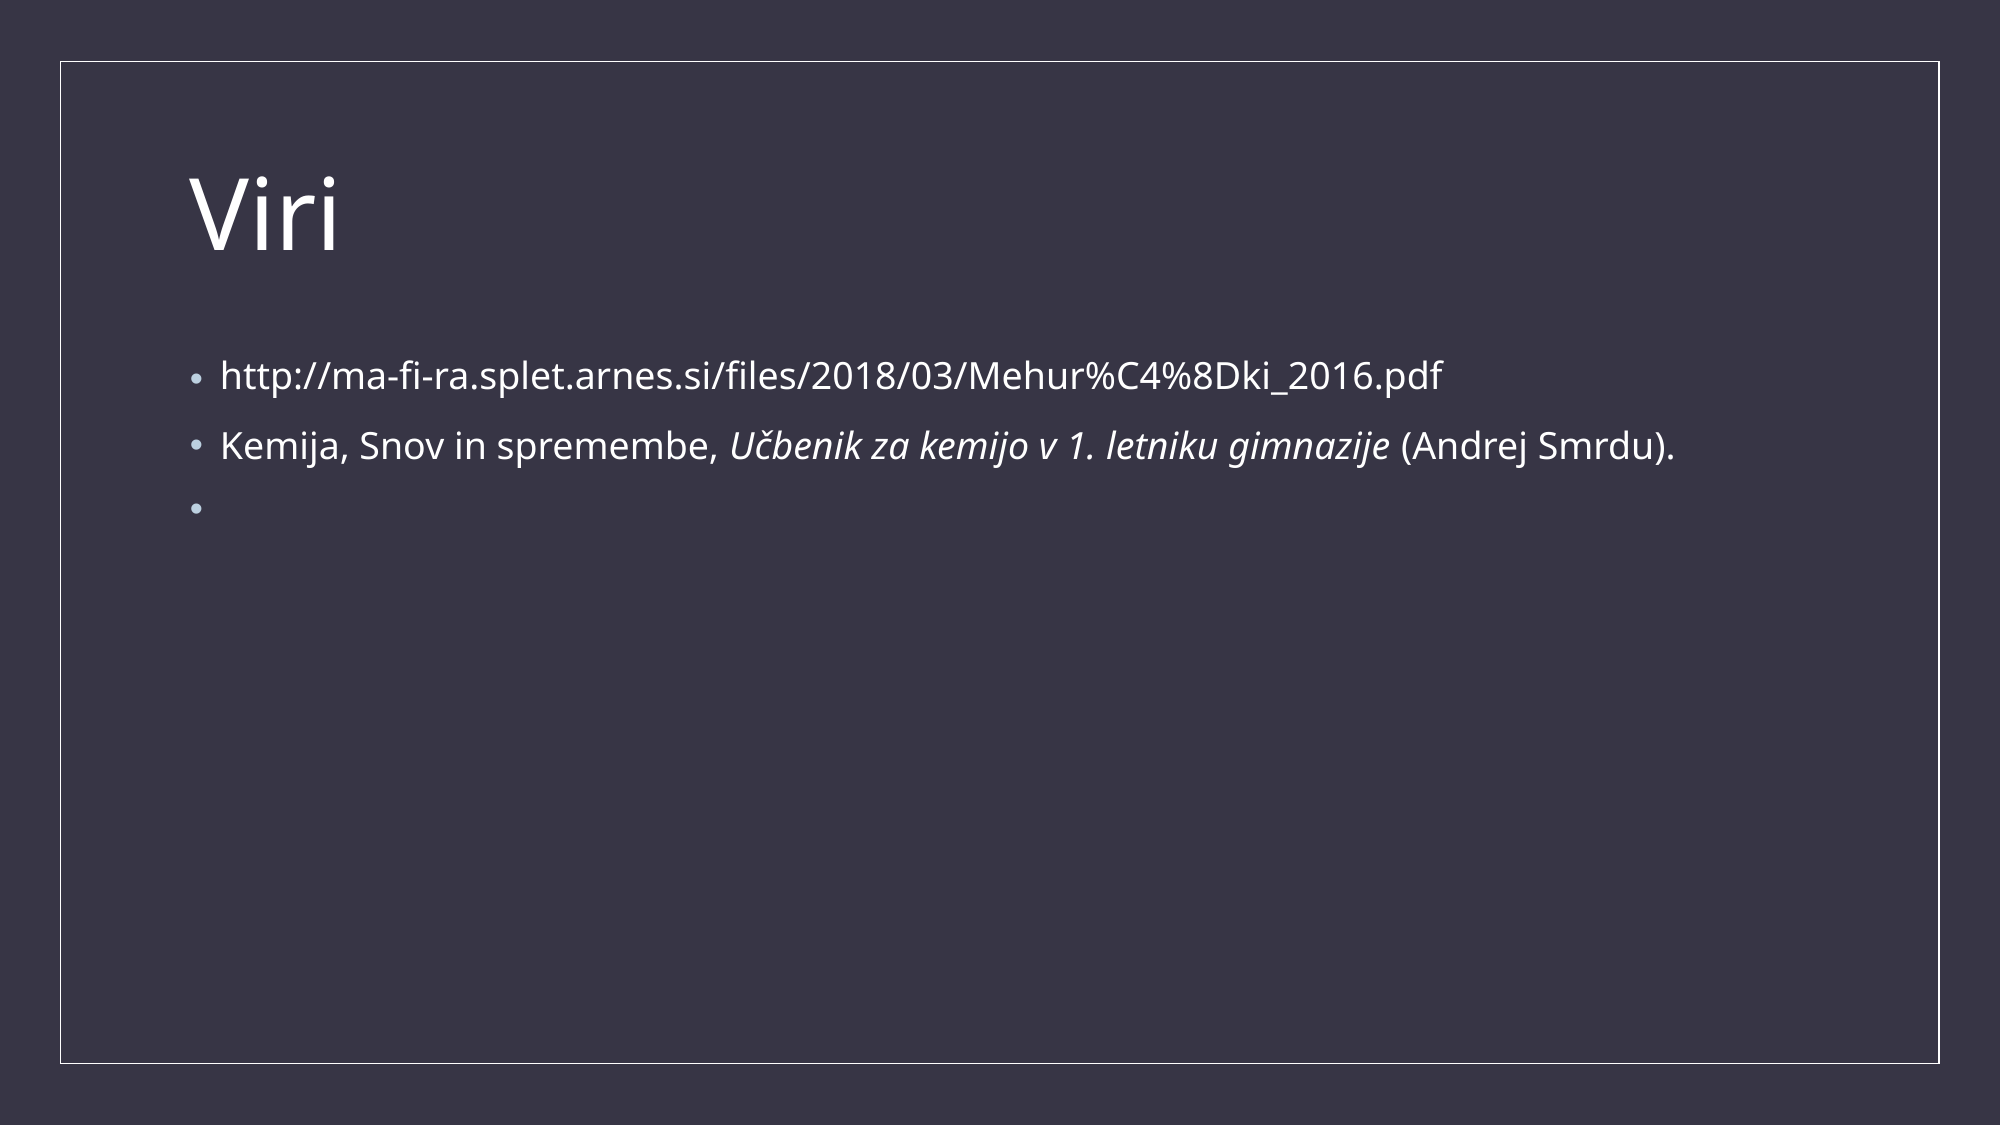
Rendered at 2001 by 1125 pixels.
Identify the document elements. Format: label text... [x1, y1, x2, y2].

list http://ma-fi-ra.splet.arnes.si/files/2018/03/Mehur%C4%8Dki_2016.pdf Kemija, Snov in spremembe, Učbenik za kemijo v 1. letniku gimnazije (Andrej Smrdu). [174, 345, 1825, 991]
title Viri [174, 105, 1825, 331]
